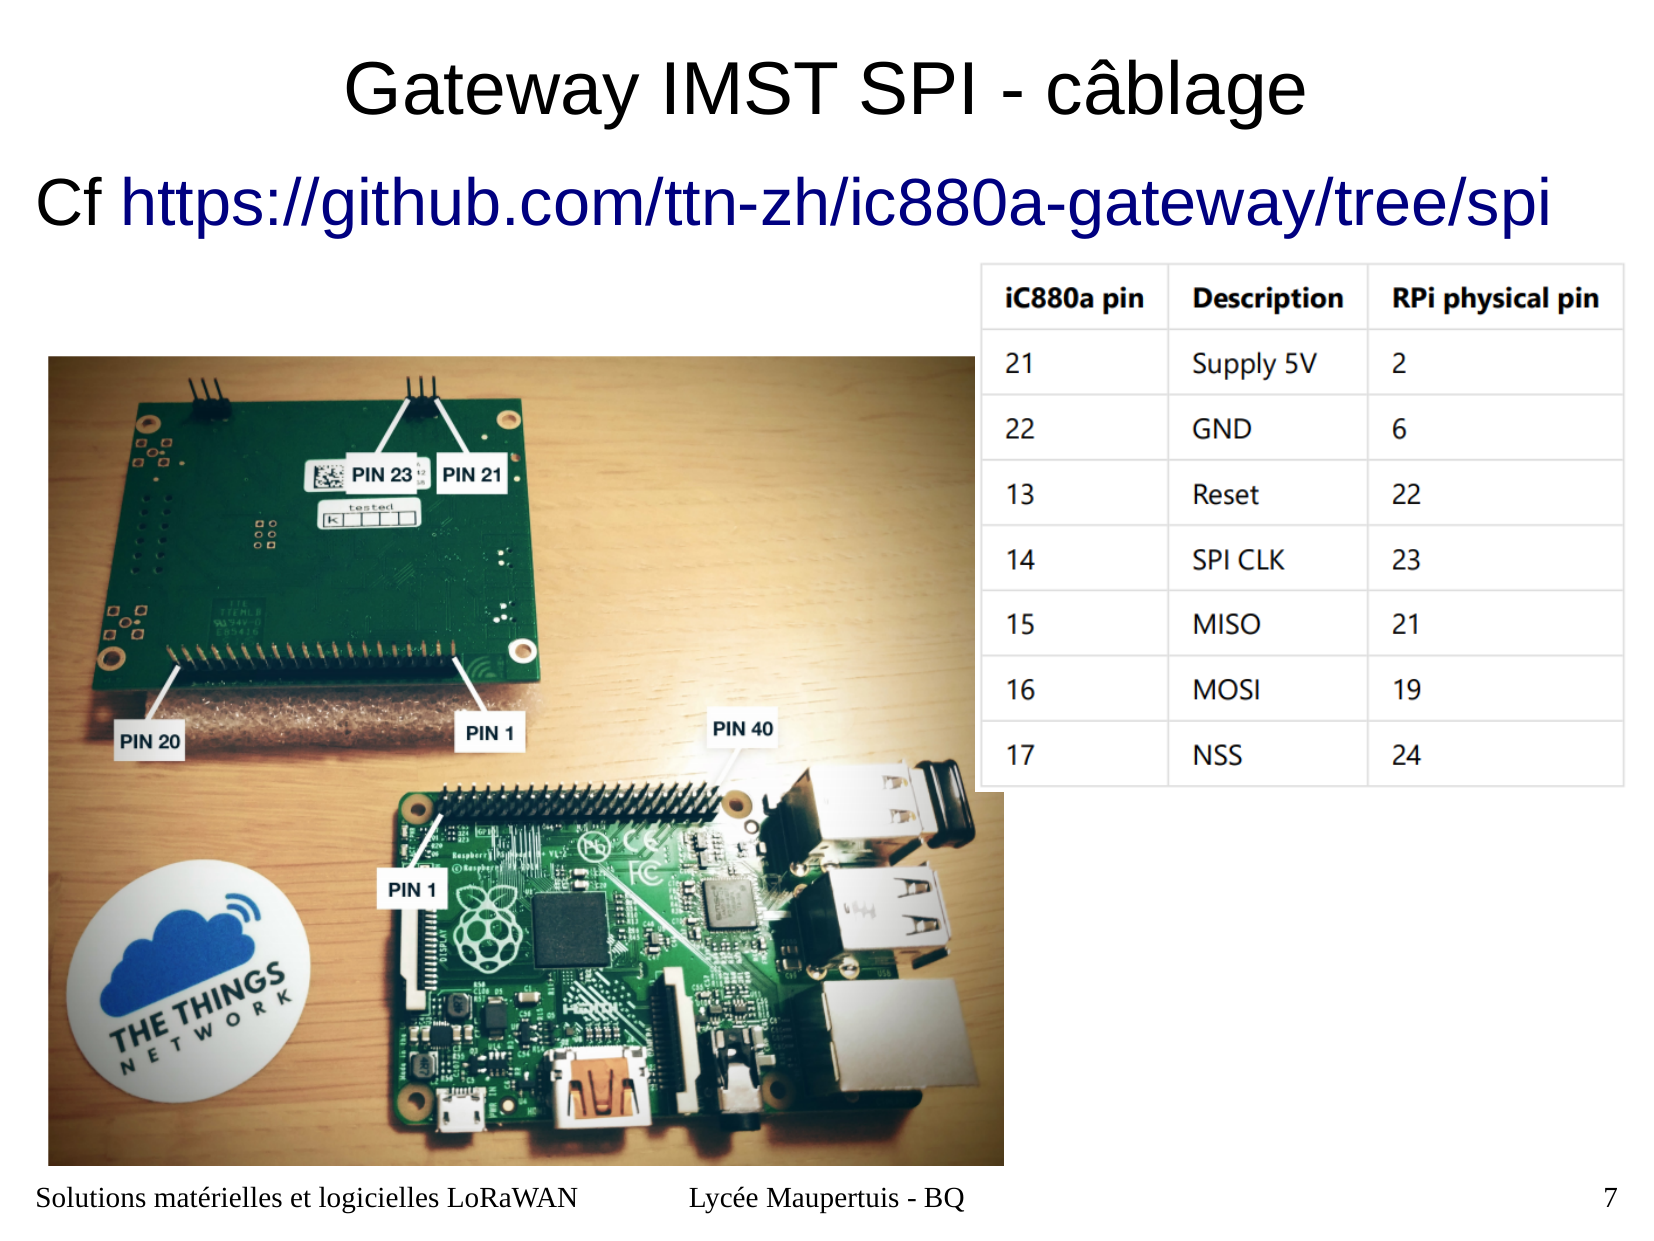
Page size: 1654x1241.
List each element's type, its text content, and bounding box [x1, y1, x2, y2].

list Cf https://github.com/ttn-zh/ic880a-gateway/tree/spi [35, 165, 1619, 343]
title Gateway IMST SPI - câblage [35, 35, 1619, 142]
picture [46, 259, 1630, 1166]
